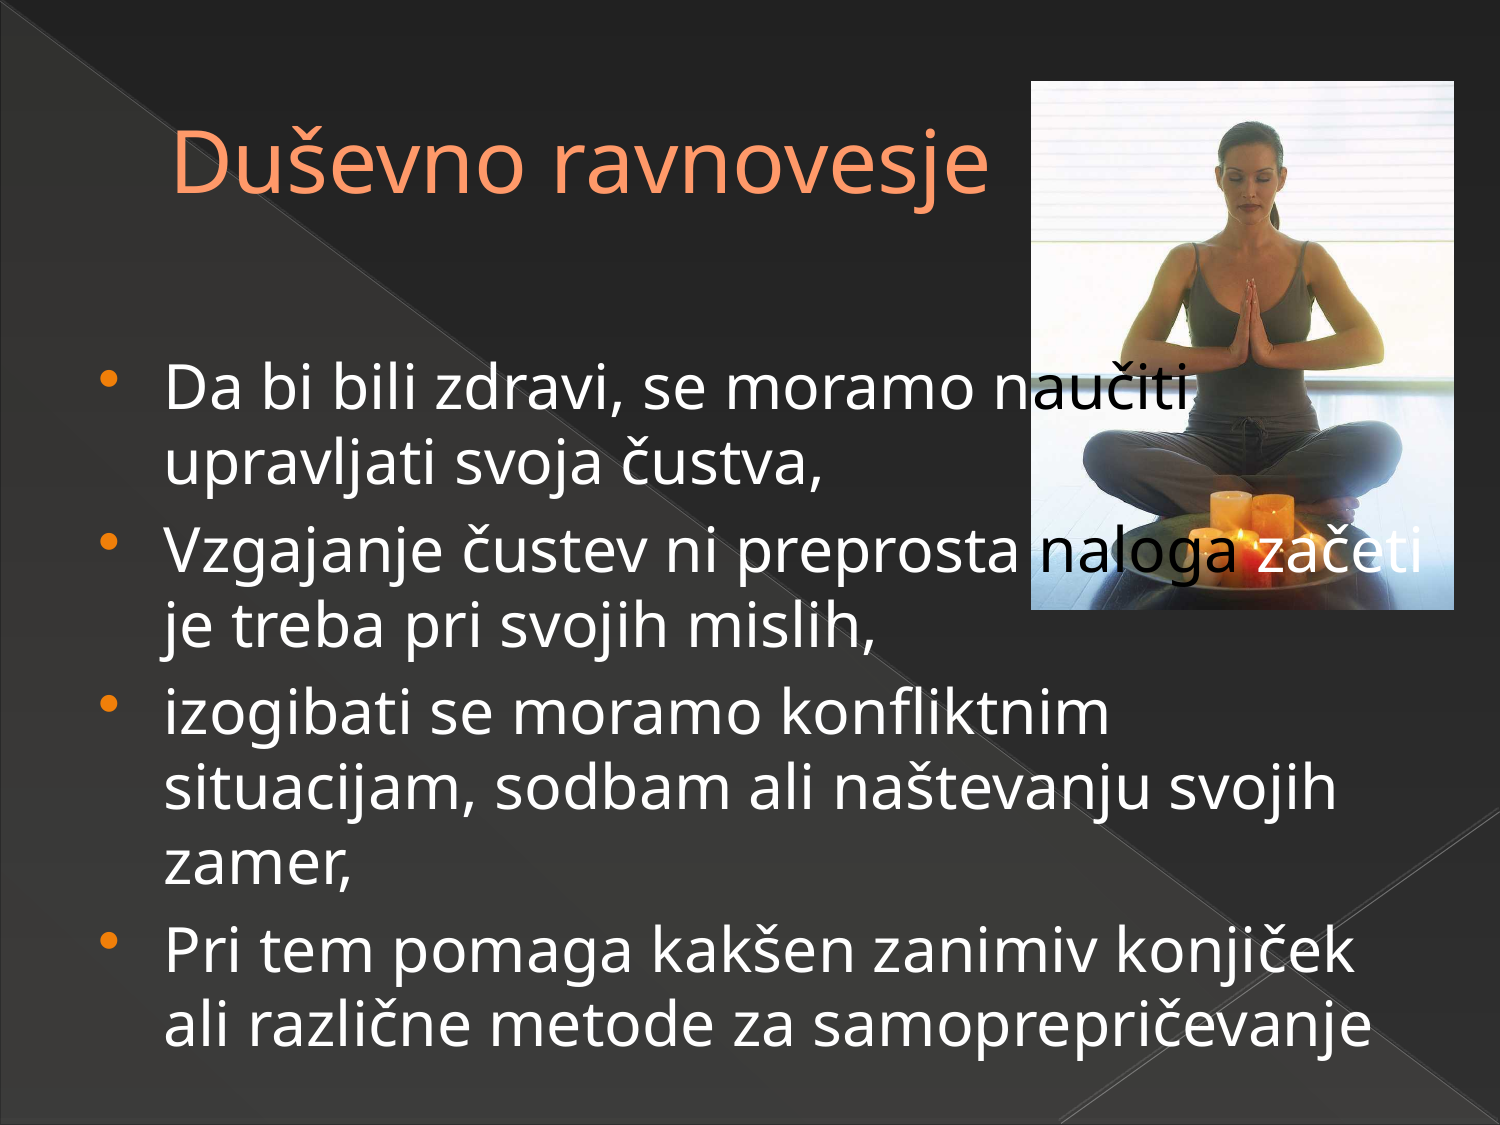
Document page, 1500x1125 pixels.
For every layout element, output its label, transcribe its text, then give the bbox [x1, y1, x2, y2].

list Da bi bili zdravi, se moramo naučiti upravljati svoja čustva, Vzgajanje čustev ni preprosta naloga začeti je treba pri svojih mislih, izogibati se moramo konfliktnim situacijam, sodbam ali naštevanju svojih zamer, Pri tem pomaga kakšen zanimiv konjiček ali različne metode za samoprepričevanje [75, 339, 1454, 1090]
title Duševno ravnovesje [75, 43, 1425, 274]
picture [1031, 81, 1454, 339]
